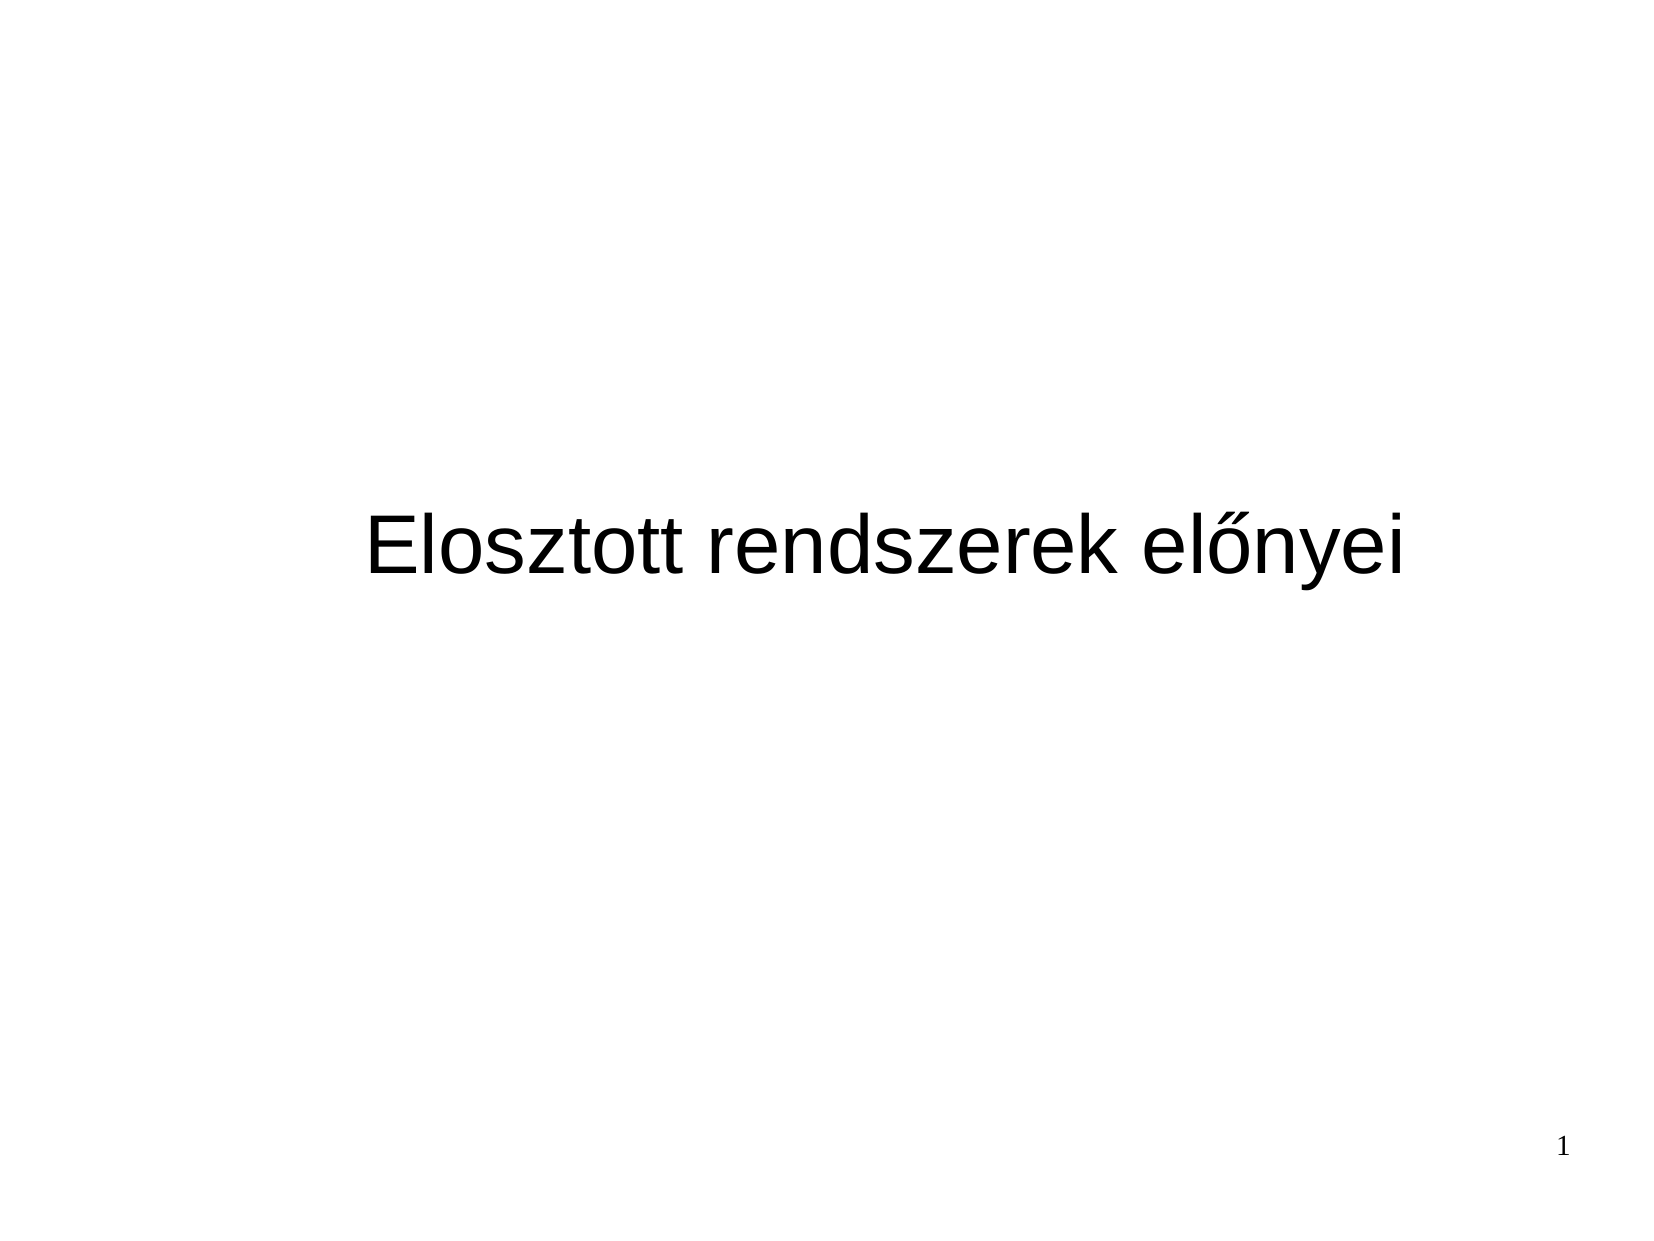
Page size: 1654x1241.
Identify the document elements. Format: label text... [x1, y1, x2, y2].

subtitle Elosztott rendszerek előnyei [306, 482, 1465, 660]
